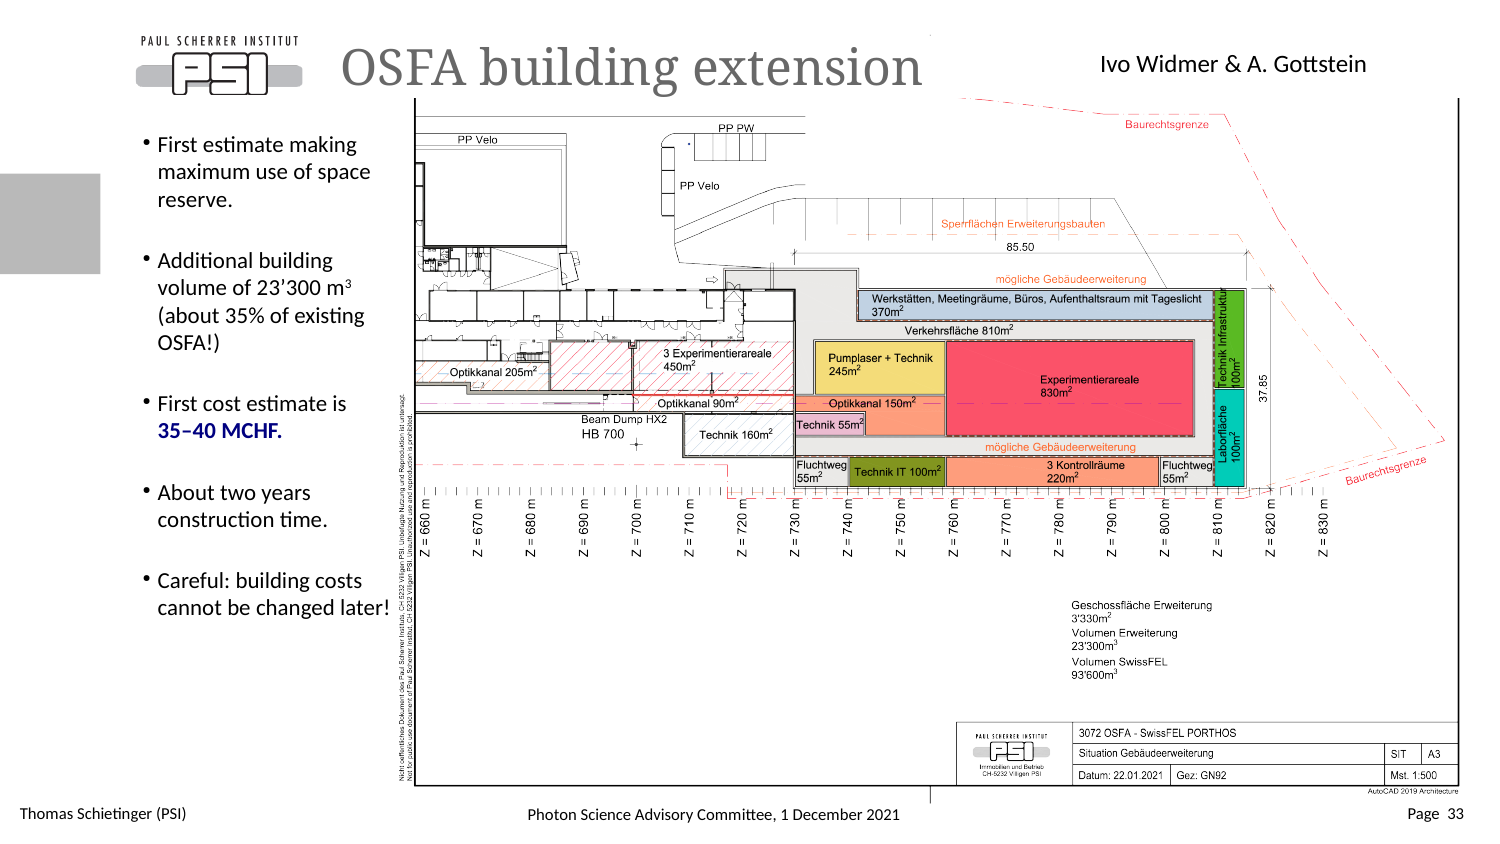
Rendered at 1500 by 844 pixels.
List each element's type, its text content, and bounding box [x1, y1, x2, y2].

text_box Ivo Widmer & A. Gottstein [1085, 46, 1383, 87]
picture [375, 26, 1485, 812]
title OSFA building extension [340, 35, 1469, 98]
list First estimate making maximum use of space reserve. Additional building volume of 23’300 m3 (about 35% of existing OSFA!) First cost estimate is 35–40 MCHF. About two years construction time. Careful: building costs cannot be changed later! [135, 129, 396, 629]
